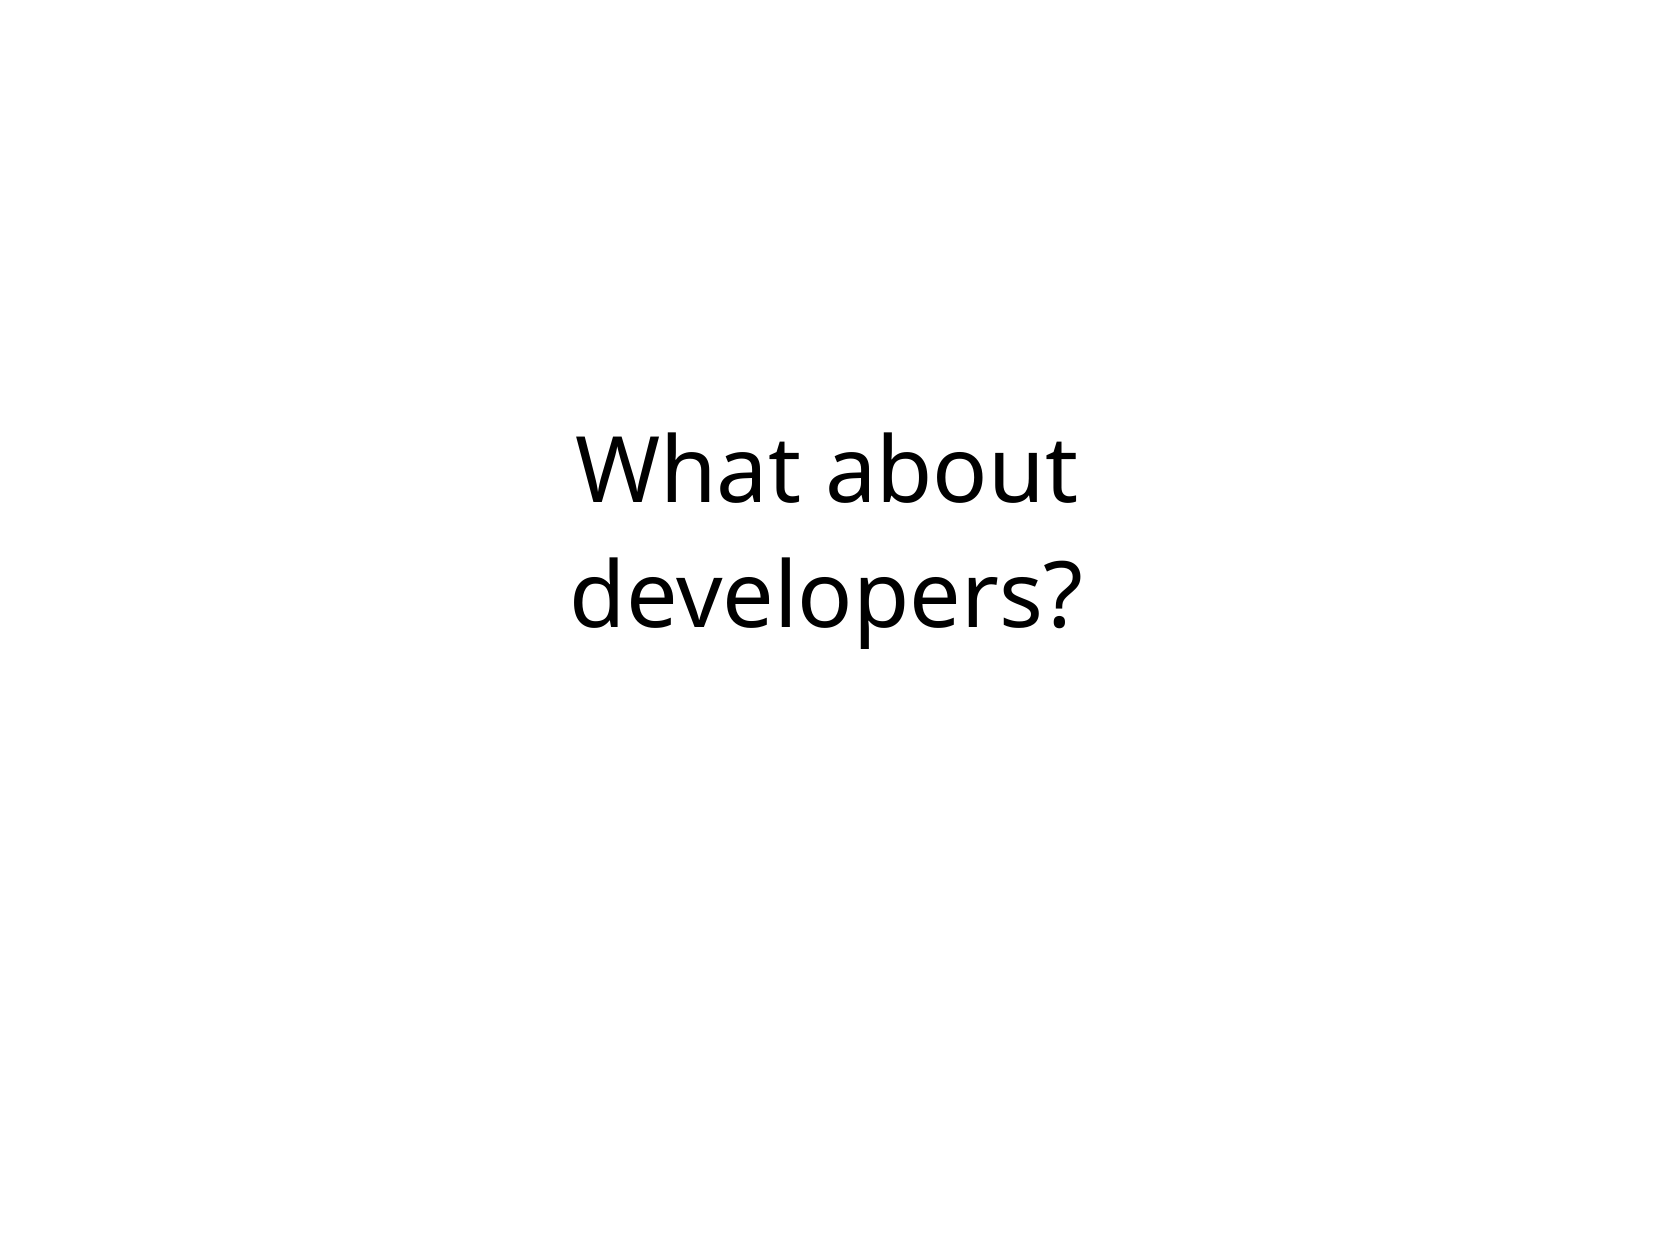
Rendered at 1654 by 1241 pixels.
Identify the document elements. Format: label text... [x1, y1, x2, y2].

subtitle What about developers? [82, 49, 1571, 1010]
